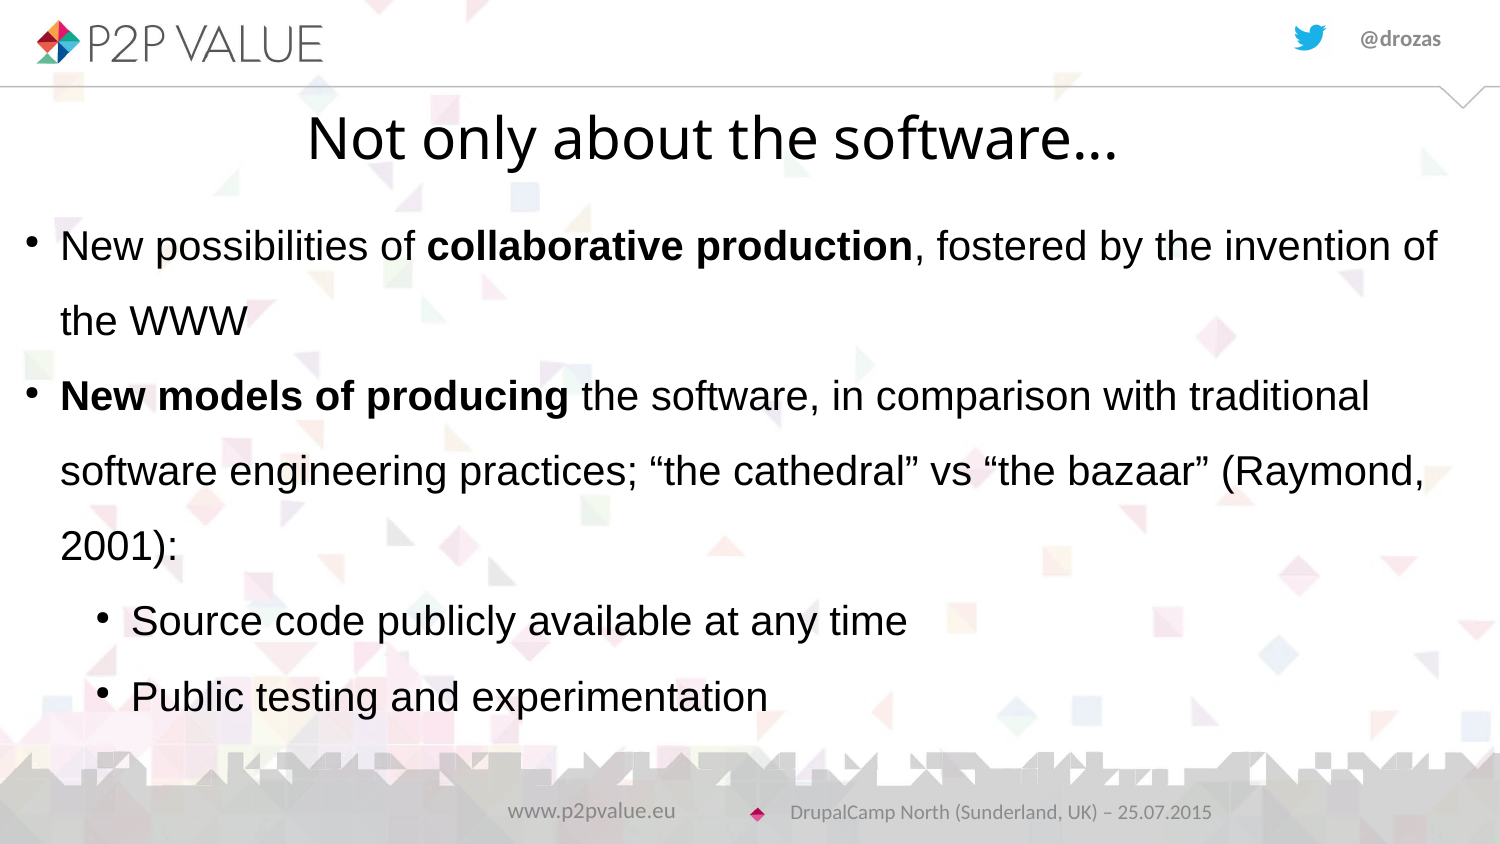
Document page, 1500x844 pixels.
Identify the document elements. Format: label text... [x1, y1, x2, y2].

text_box www.p2pvalue.eu [501, 789, 720, 829]
text_box DrupalCamp North (Sunderland, UK) – 25.07.2015 [777, 788, 1470, 834]
picture [0, 0, 1500, 844]
subtitle New possibilities of collaborative production, fostered by the invention of the WWW New models of producing the software, in comparison with traditional software engineering practices; “the cathedral” vs “the bazaar” (Raymond, 2001): Source code publicly available at any time Public testing and experimentation [11, 186, 1492, 844]
title Not only about the software... [60, 92, 1366, 181]
text_box @drozas [1333, 15, 1455, 60]
